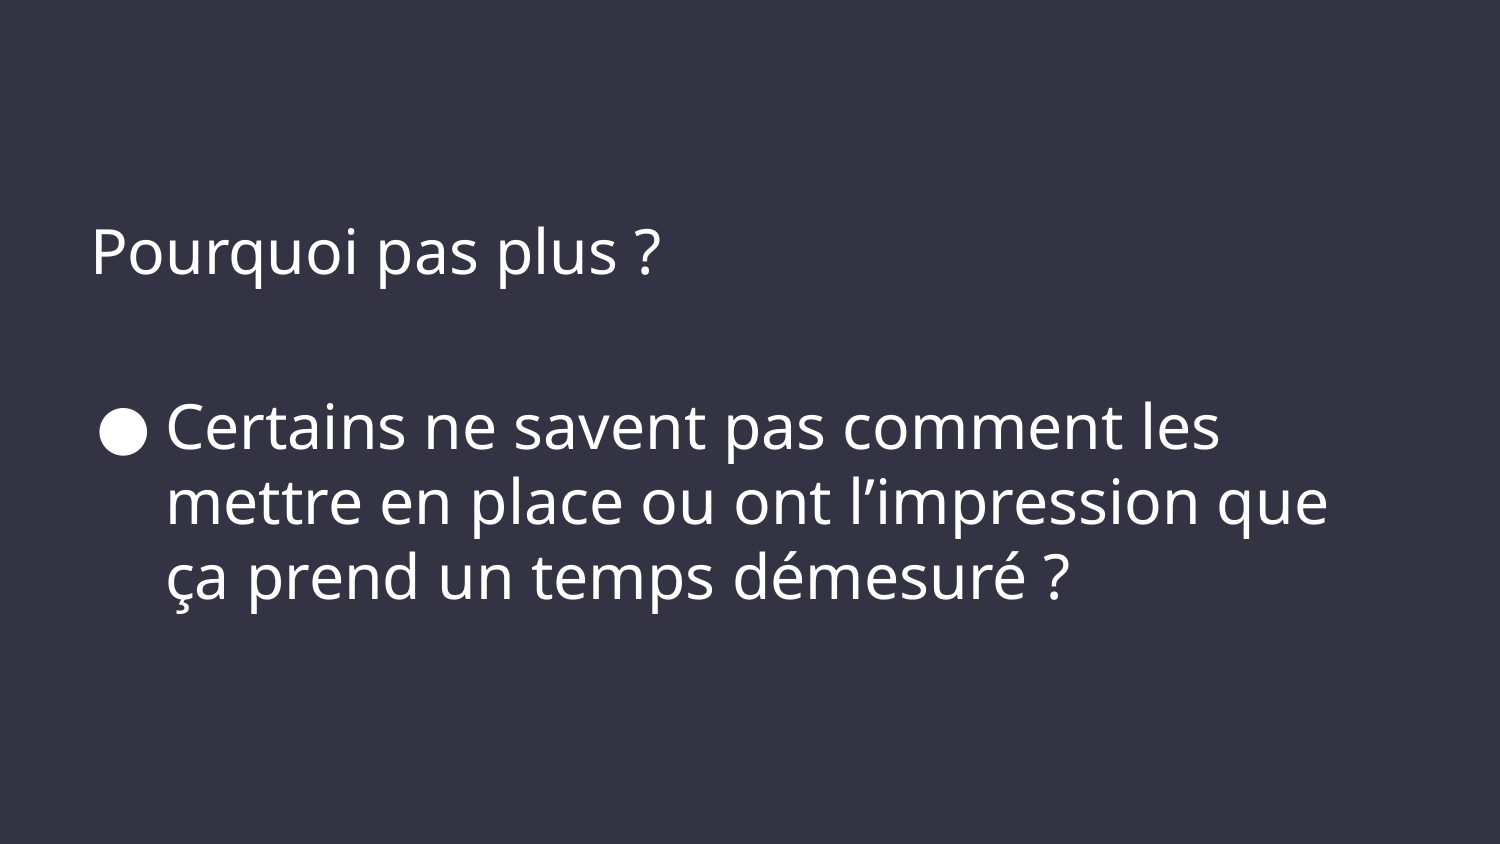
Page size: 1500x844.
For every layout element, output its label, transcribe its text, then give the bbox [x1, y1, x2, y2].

list Pourquoi pas plus ? Certains ne savent pas comment les mettre en place ou ont l’impression que ça prend un temps démesuré ? [75, 196, 1425, 808]
